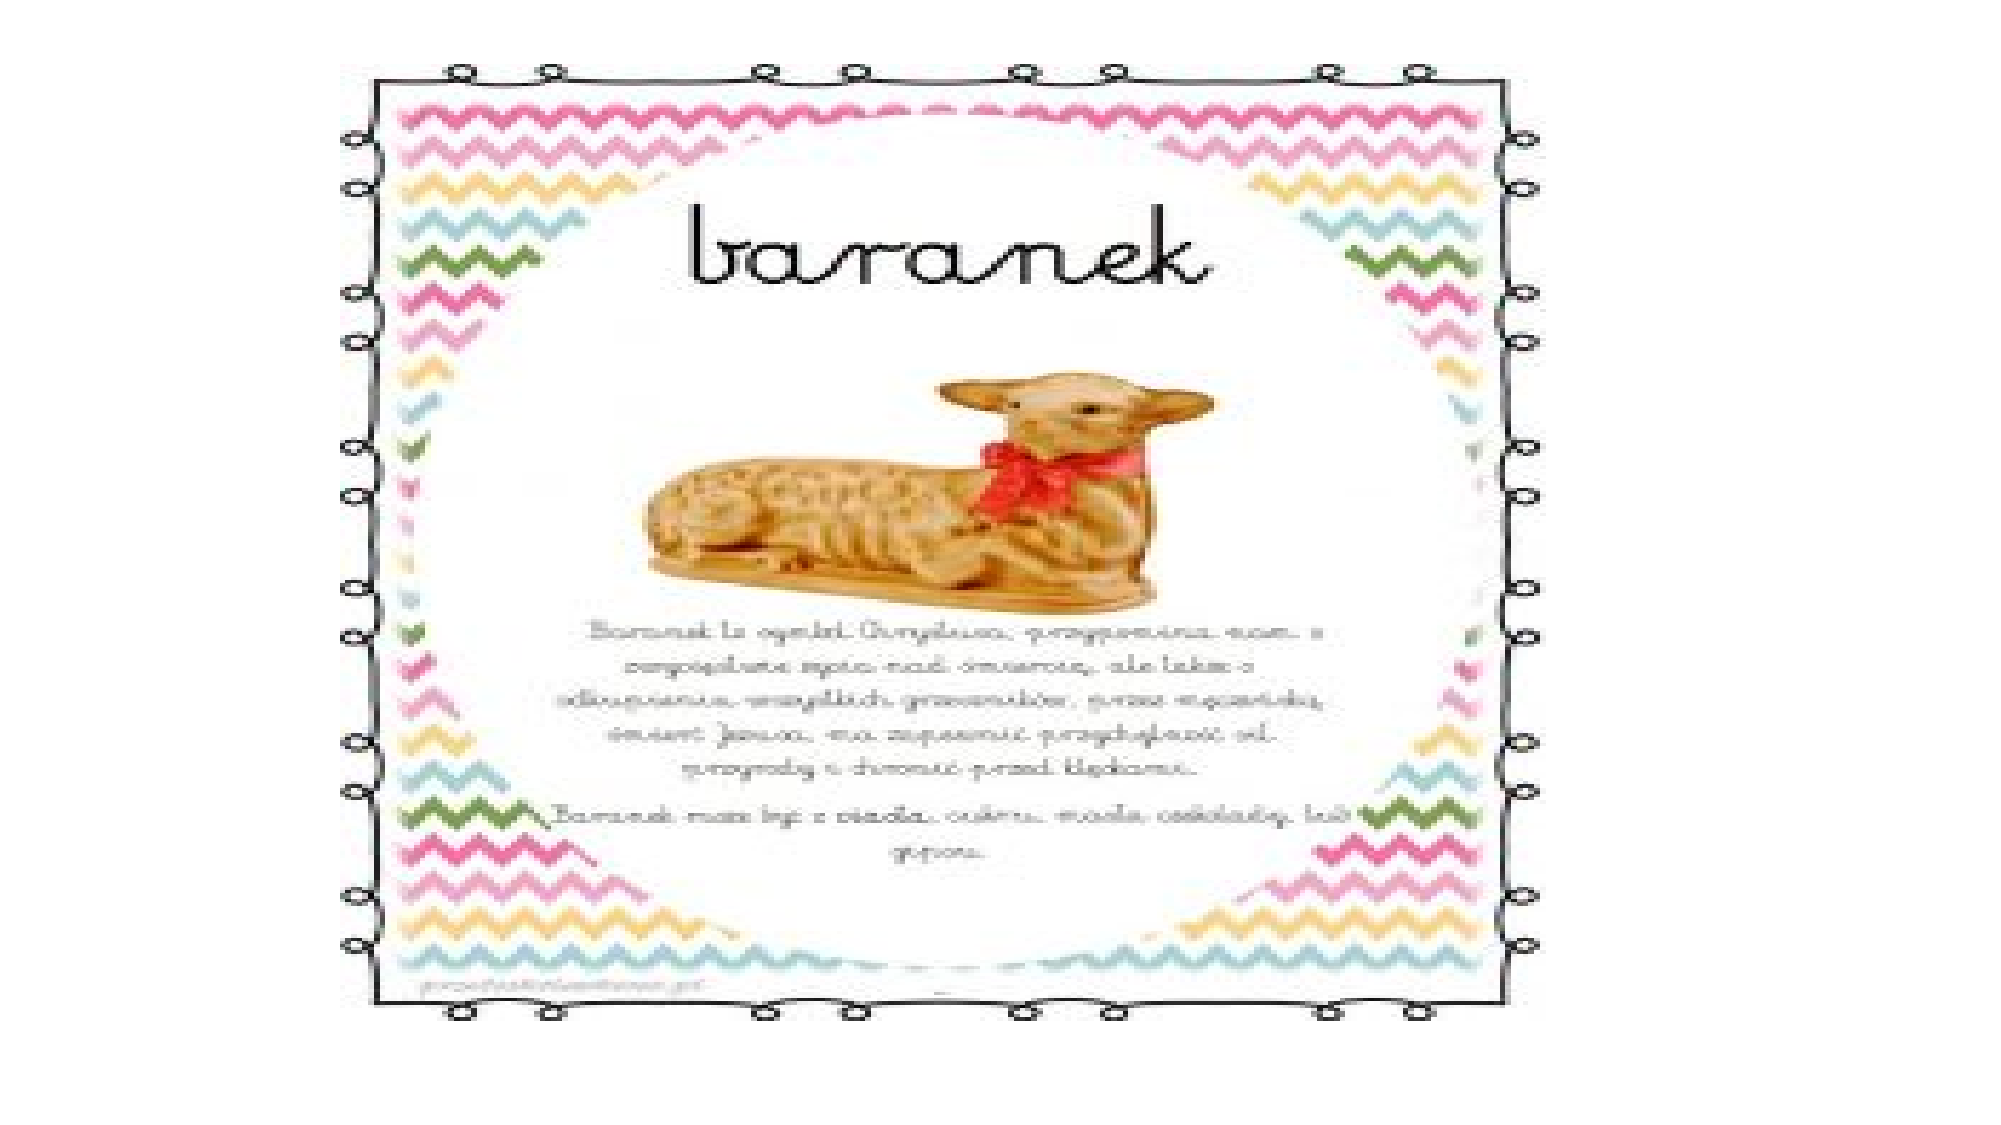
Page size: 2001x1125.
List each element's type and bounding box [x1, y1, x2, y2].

picture [340, 64, 1546, 1021]
